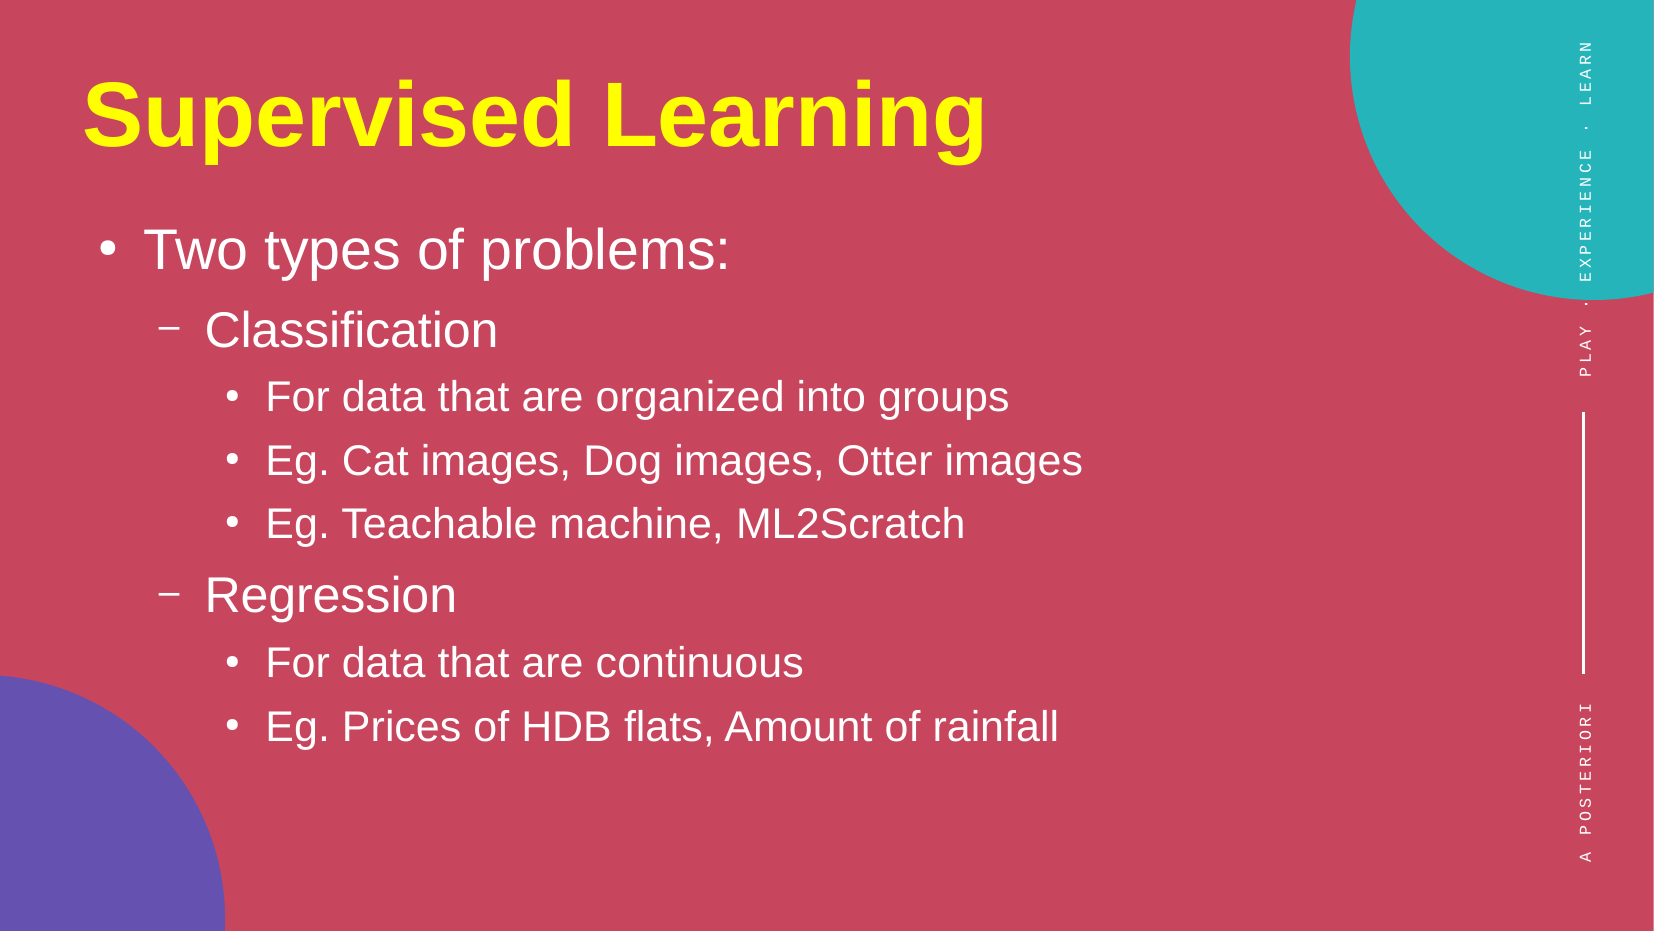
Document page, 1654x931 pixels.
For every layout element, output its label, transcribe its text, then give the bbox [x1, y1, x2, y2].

title Supervised Learning [82, 37, 1351, 193]
list Two types of problems: Classification For data that are organized into groups Eg. Cat images, Dog images, Otter images Eg. Teachable machine, ML2Scratch Regression For data that are continuous Eg. Prices of HDB flats, Amount of rainfall [82, 217, 1571, 758]
